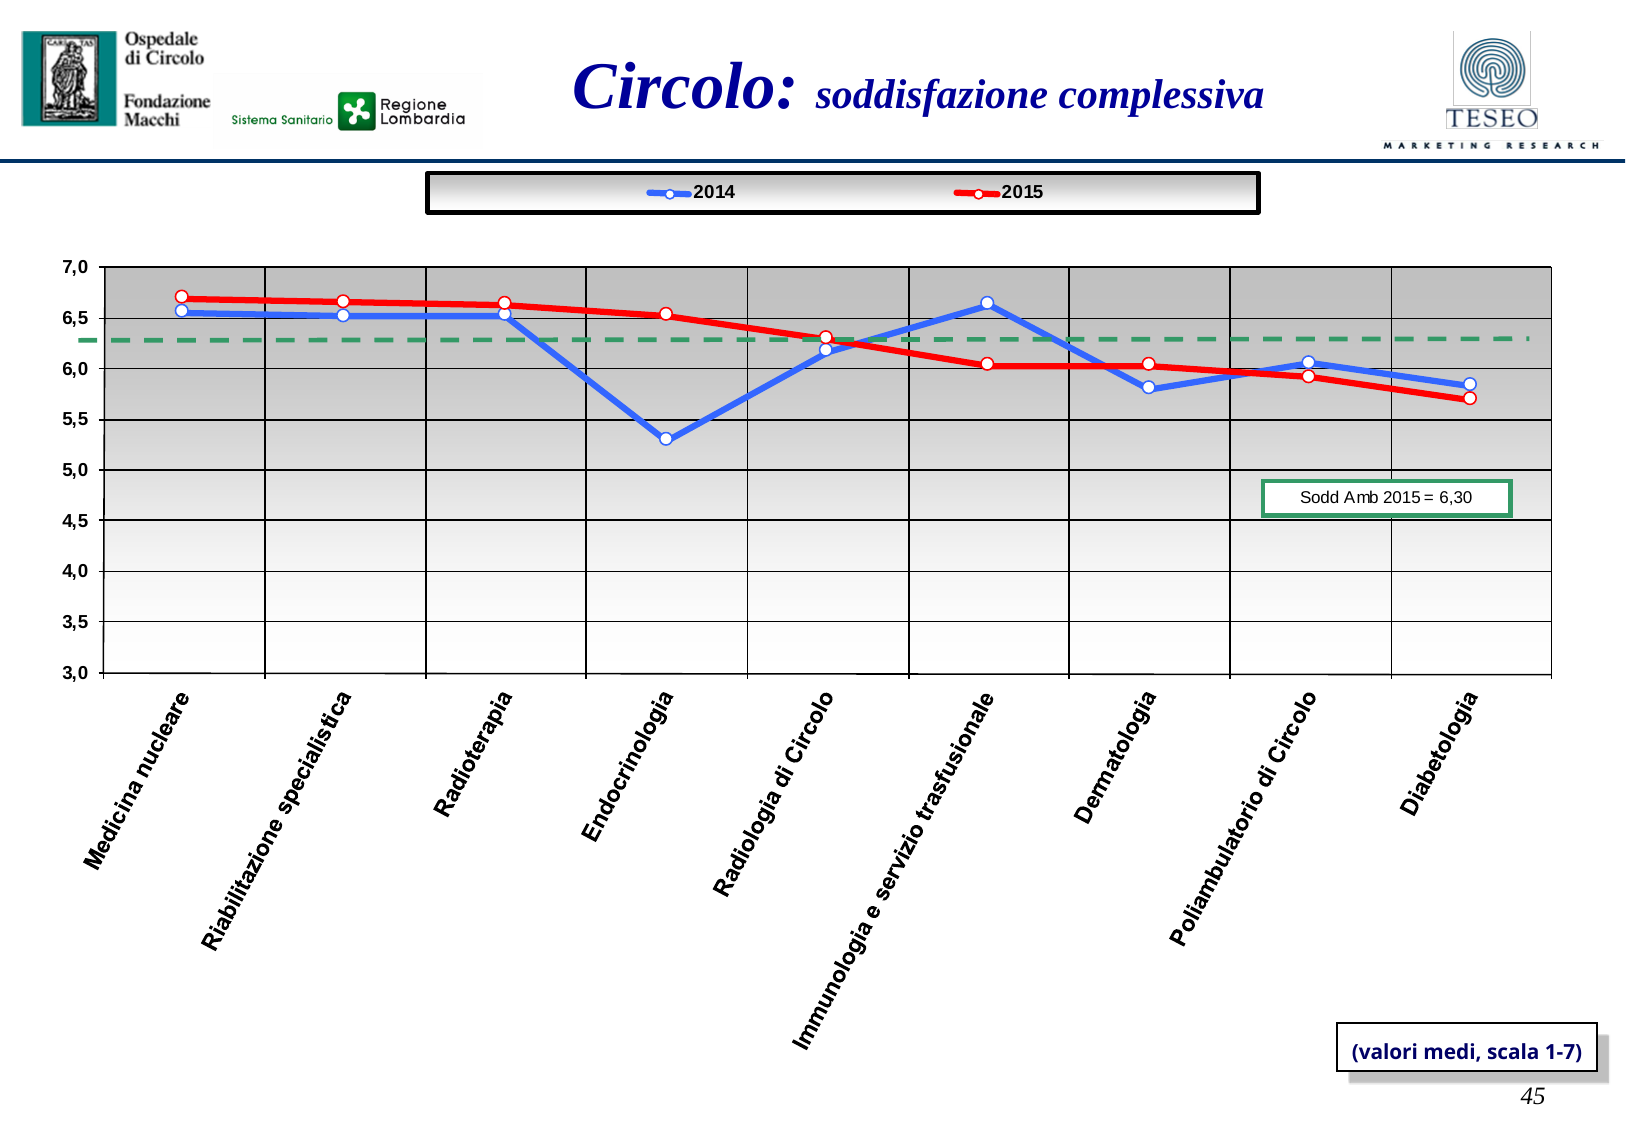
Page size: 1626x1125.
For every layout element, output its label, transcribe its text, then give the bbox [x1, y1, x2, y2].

picture [21, 31, 1604, 1125]
text_box Circolo: soddisfazione complessiva [375, 18, 1463, 125]
